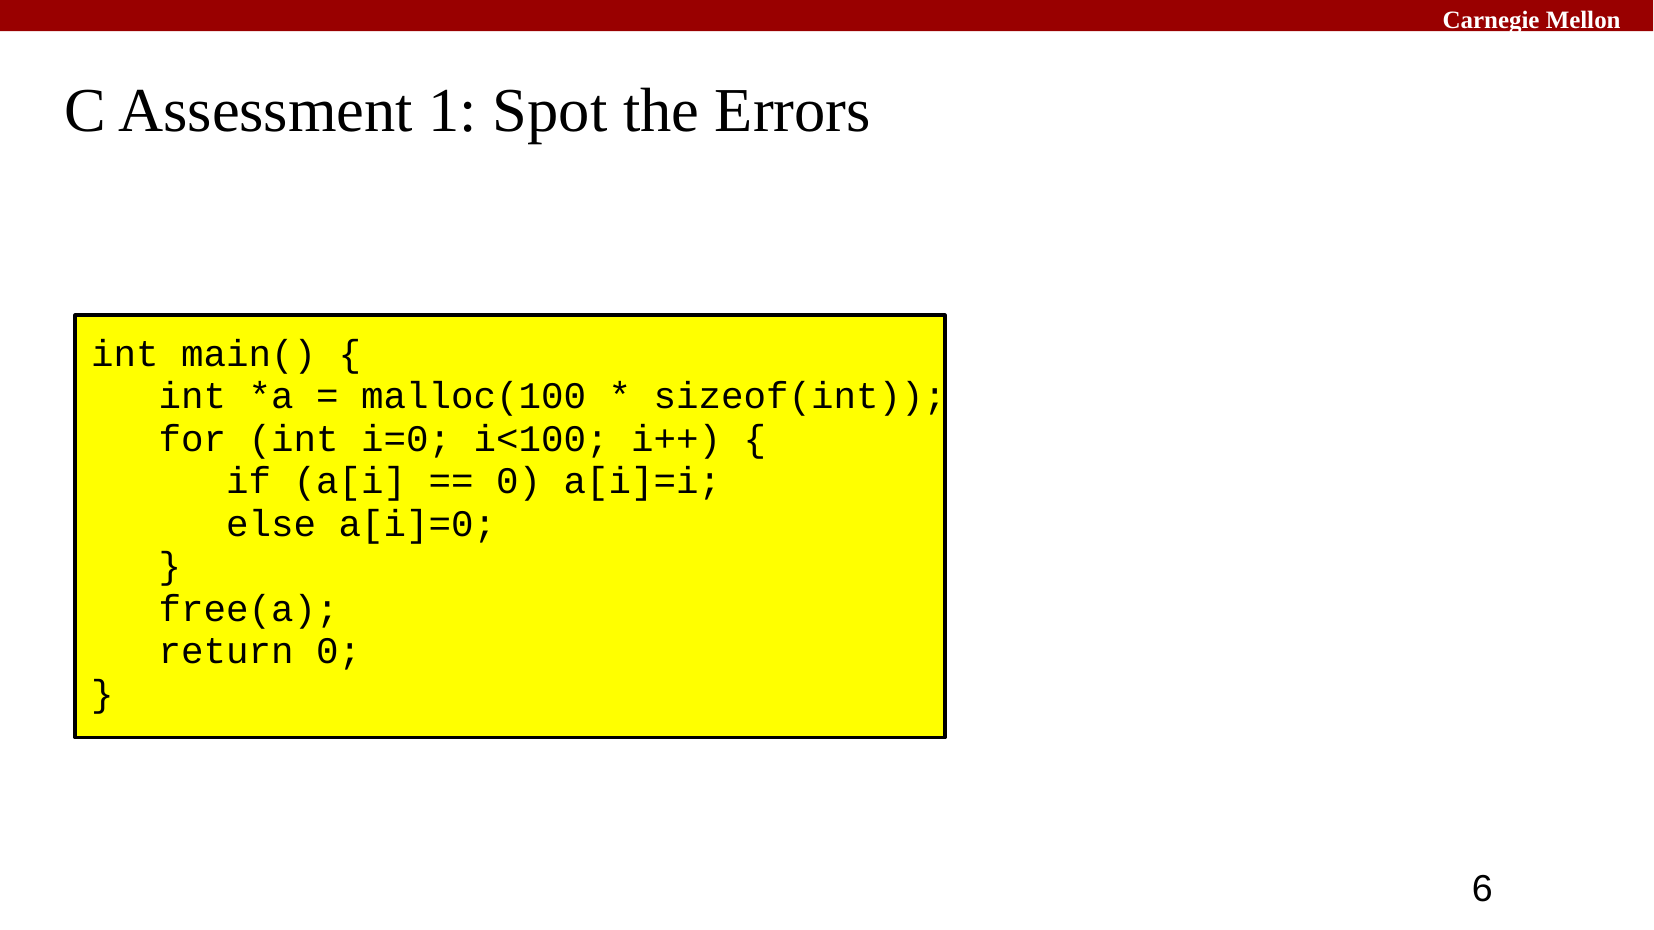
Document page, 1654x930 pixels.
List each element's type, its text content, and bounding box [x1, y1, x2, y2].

text_box int main() { int *a = malloc(100 * sizeof(int)); for (int i=0; i<100; i++) { if (a[i] == 0) a[i]=i; else a[i]=0; } free(a); return 0; } [75, 315, 946, 738]
title C Assessment 1: Spot the Errors [64, 58, 1576, 163]
